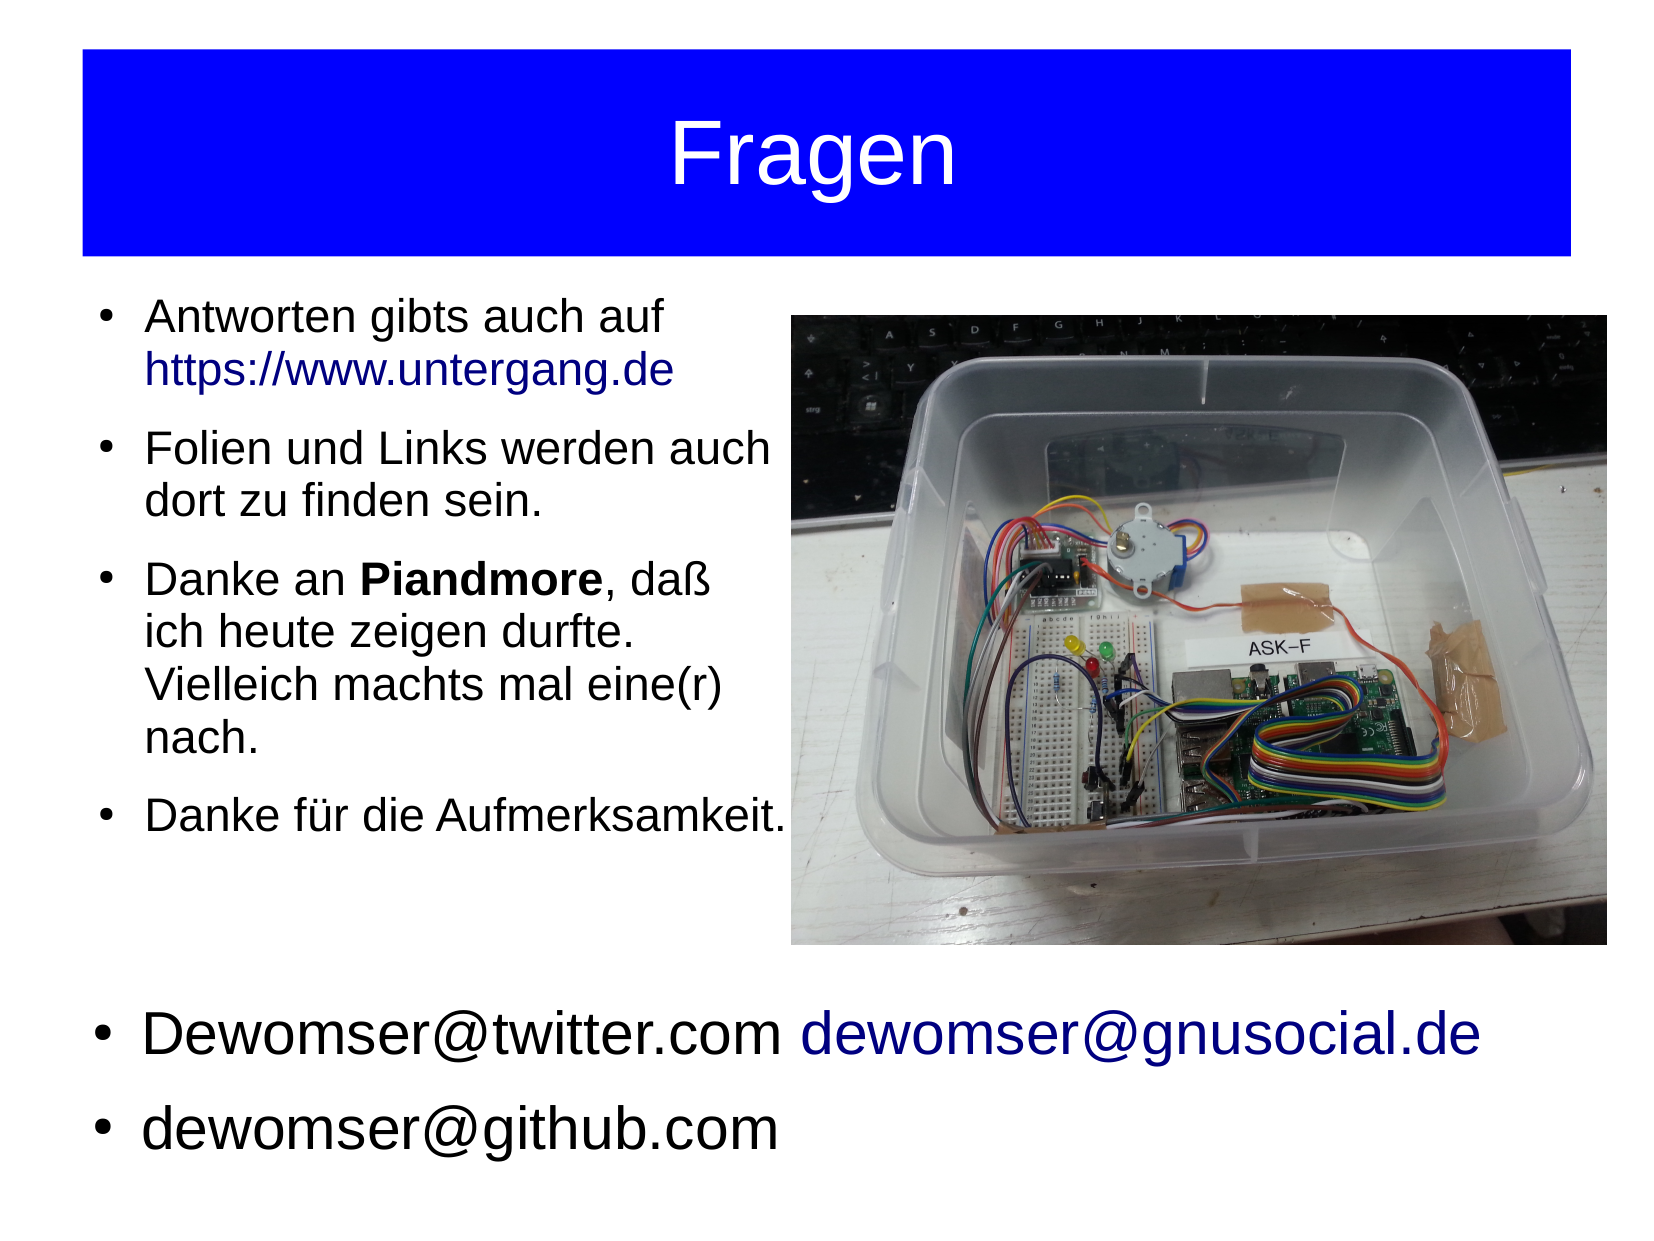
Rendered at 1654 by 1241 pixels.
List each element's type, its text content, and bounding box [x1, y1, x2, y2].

list Antworten gibts auch auf https://www.untergang.de Folien und Links werden auch dort zu finden sein. Danke an Piandmore, daß ich heute zeigen durfte. Vielleich machts mal eine(r) nach. Danke für die Aufmerksamkeit. [82, 290, 792, 898]
picture [791, 315, 1607, 945]
title Fragen [82, 49, 1571, 257]
list Dewomser@twitter.com dewomser@gnusocial.de dewomser@github.com [76, 999, 1565, 1166]
